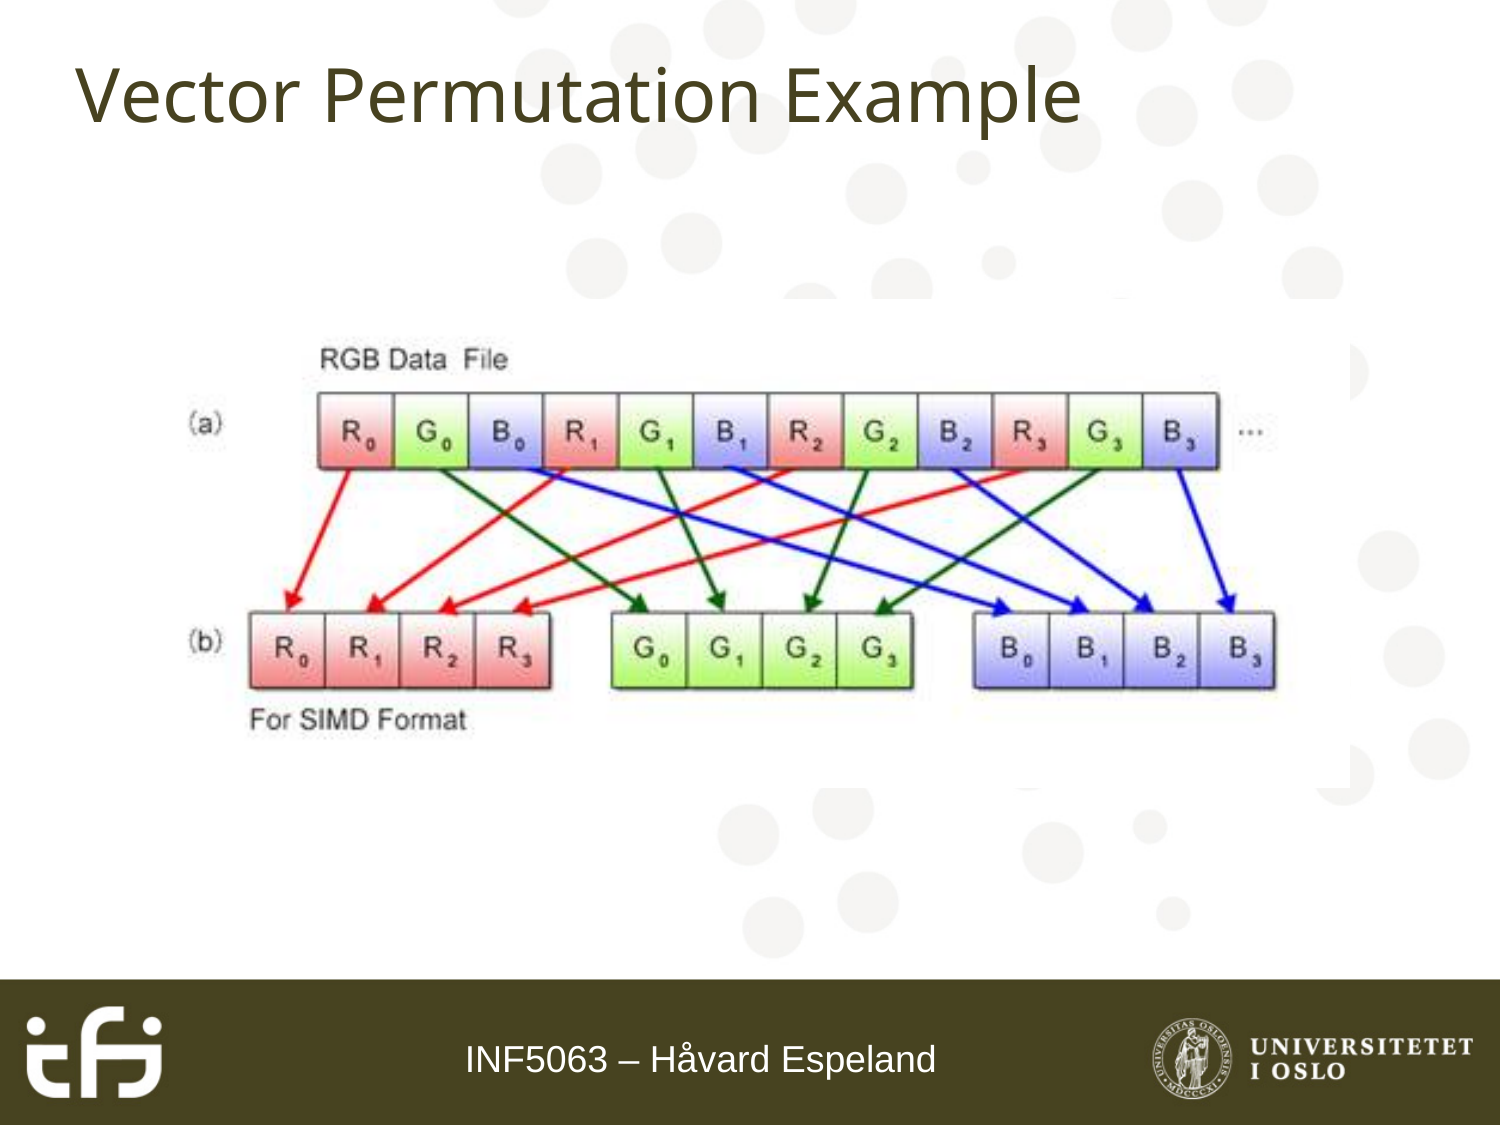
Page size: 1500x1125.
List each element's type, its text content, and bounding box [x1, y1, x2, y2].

picture [0, 0, 1500, 1125]
title Vector Permutation Example [75, 40, 1426, 146]
